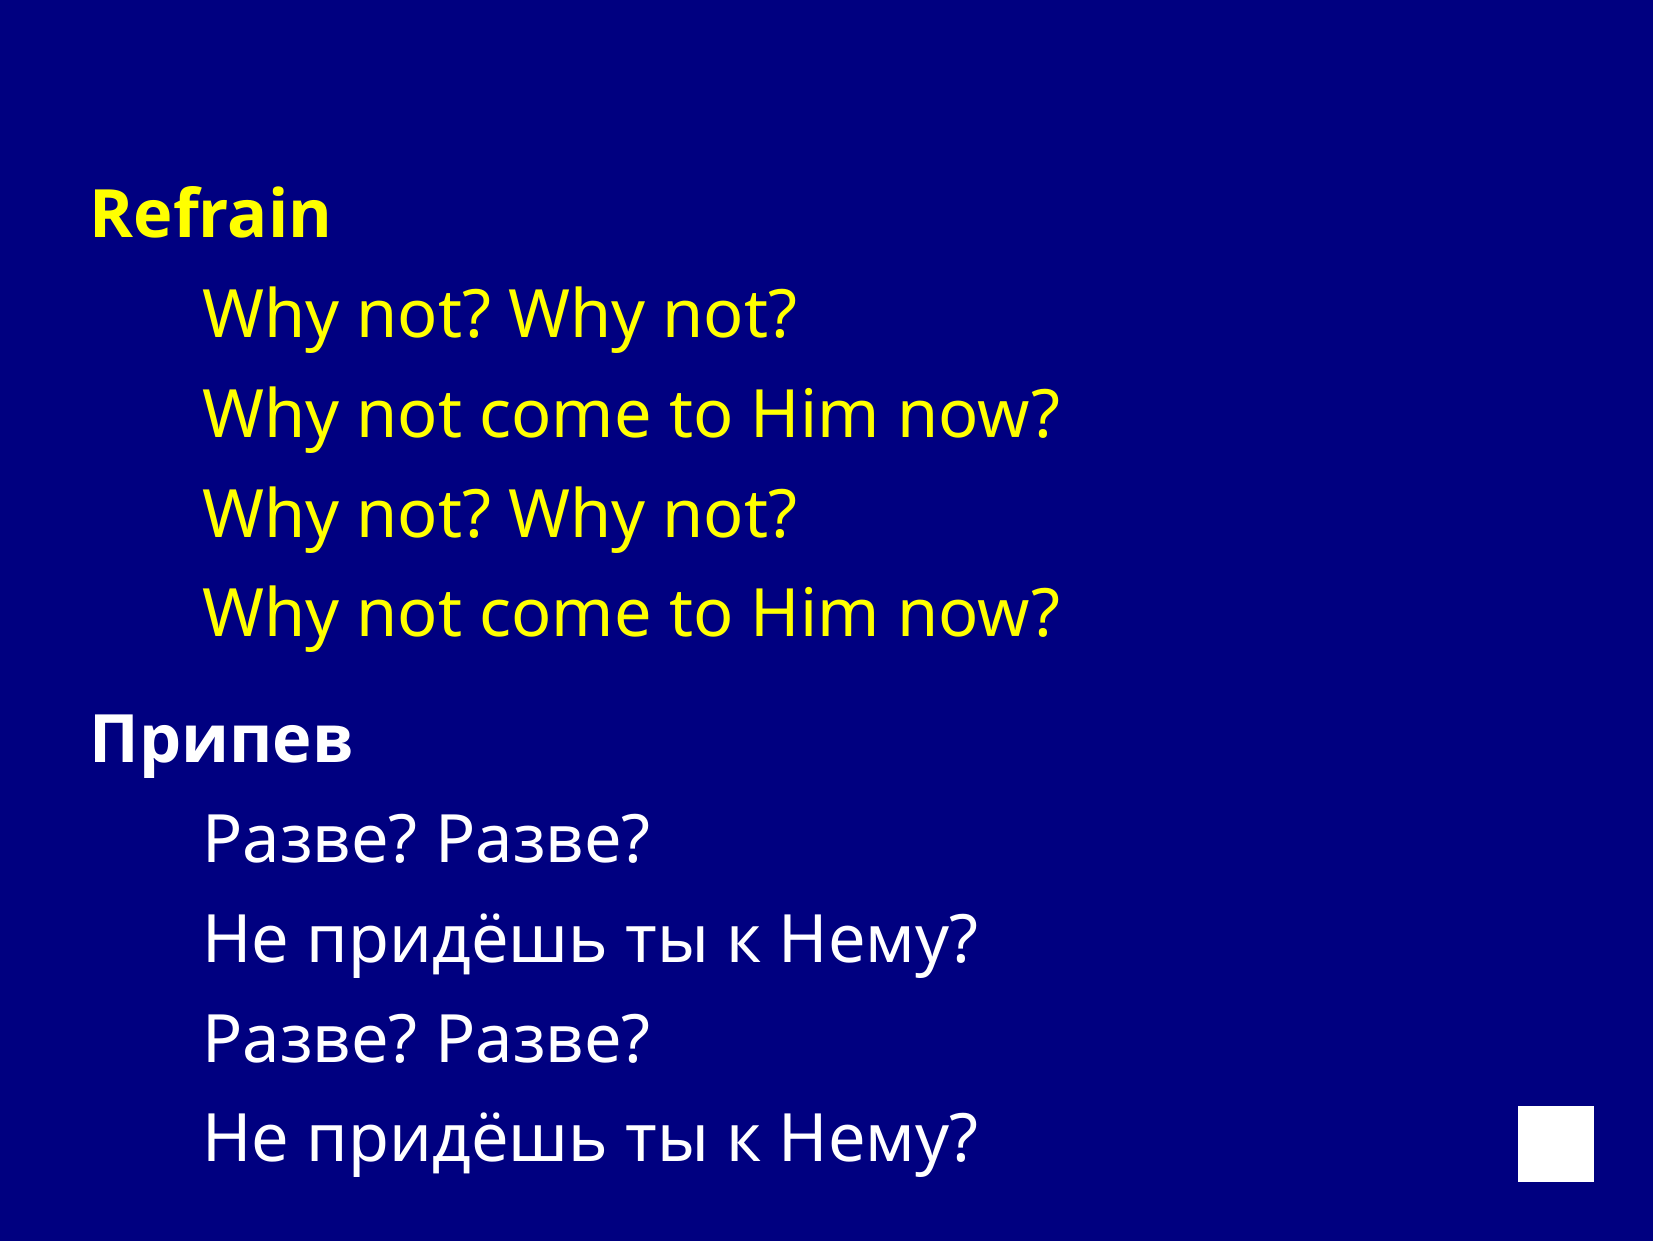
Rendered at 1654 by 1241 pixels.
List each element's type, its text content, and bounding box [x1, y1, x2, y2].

text_box Refrain Why not? Why not? Why not come to Him now? Why not? Why not? Why not come to Him now? [75, 150, 1576, 638]
text_box Припев Разве? Разве? Не придёшь ты к Нему? Разве? Разве? Не придёшь ты к Нему? [75, 675, 1576, 1163]
text_box [1518, 1106, 1594, 1182]
